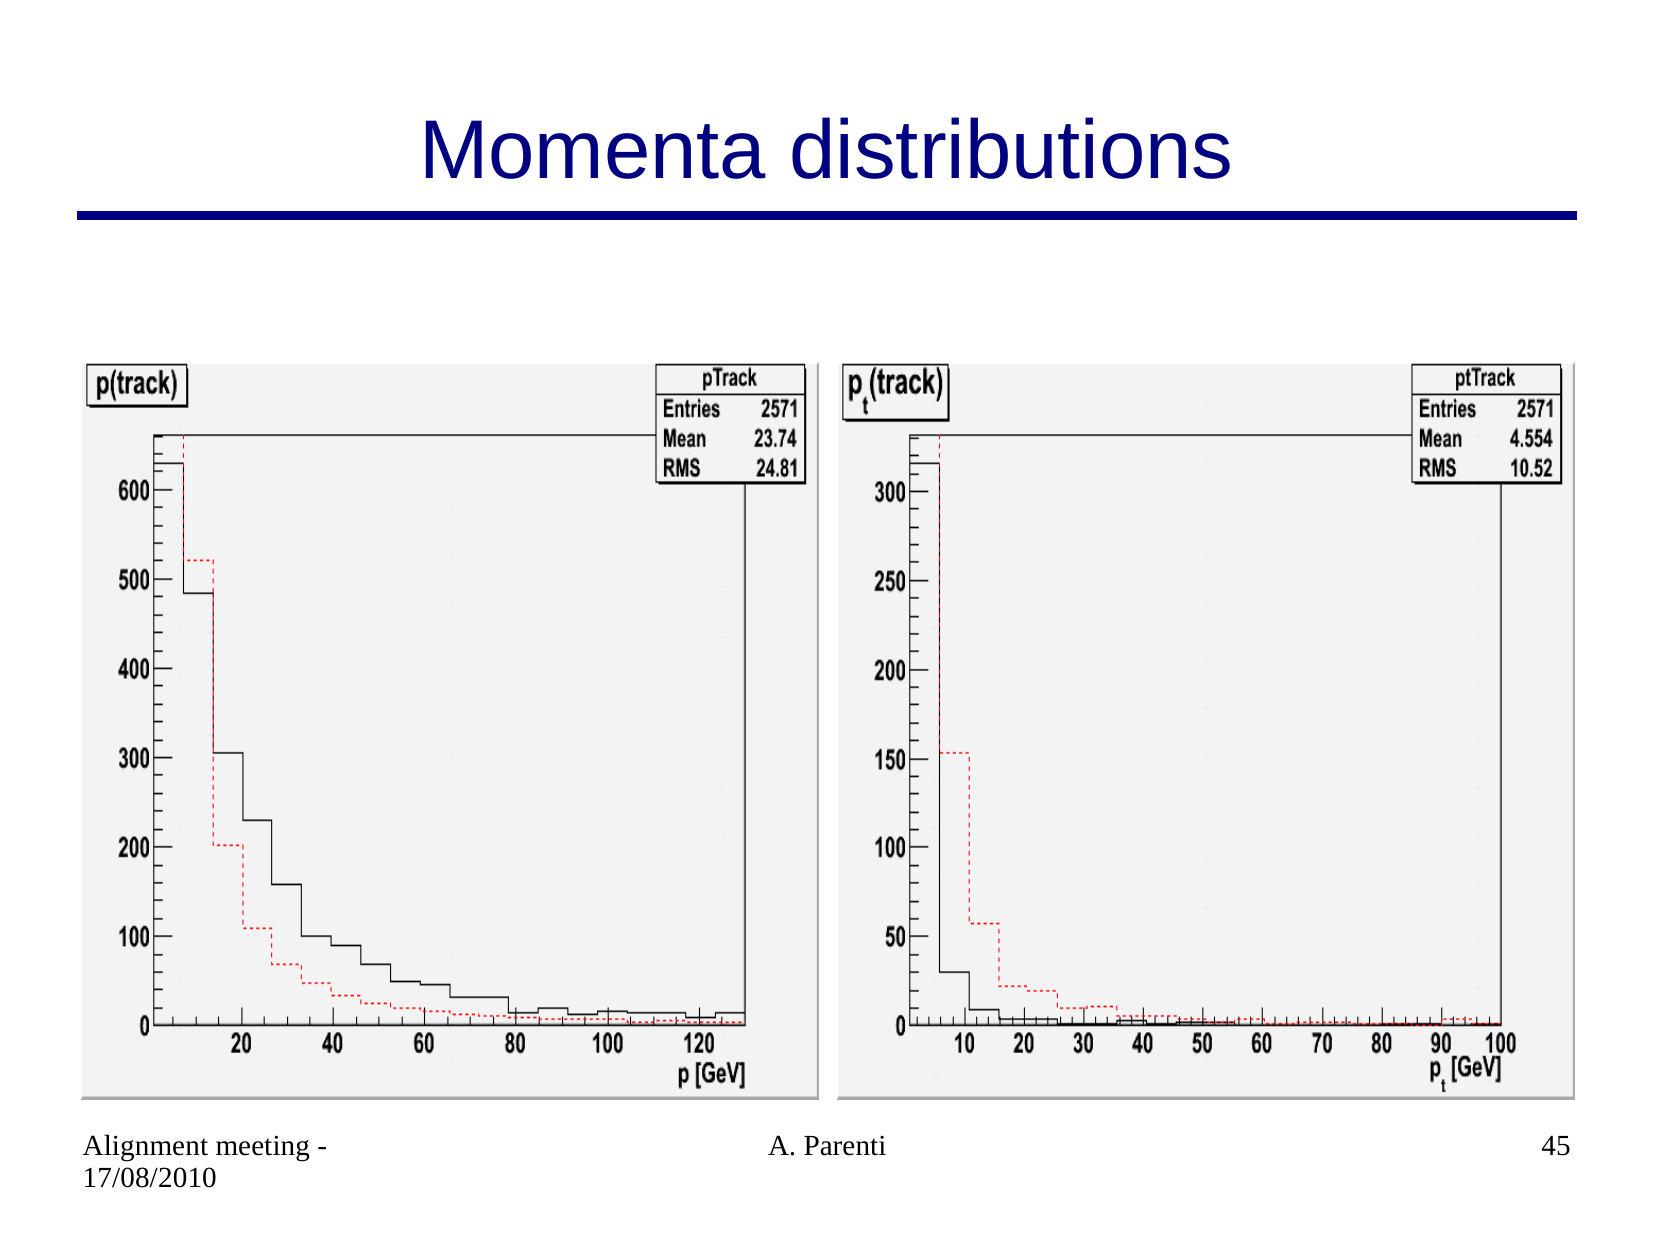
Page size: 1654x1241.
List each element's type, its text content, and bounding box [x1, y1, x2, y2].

picture [80, 361, 819, 1100]
picture [836, 361, 1575, 1100]
title Momenta distributions [82, 75, 1571, 226]
